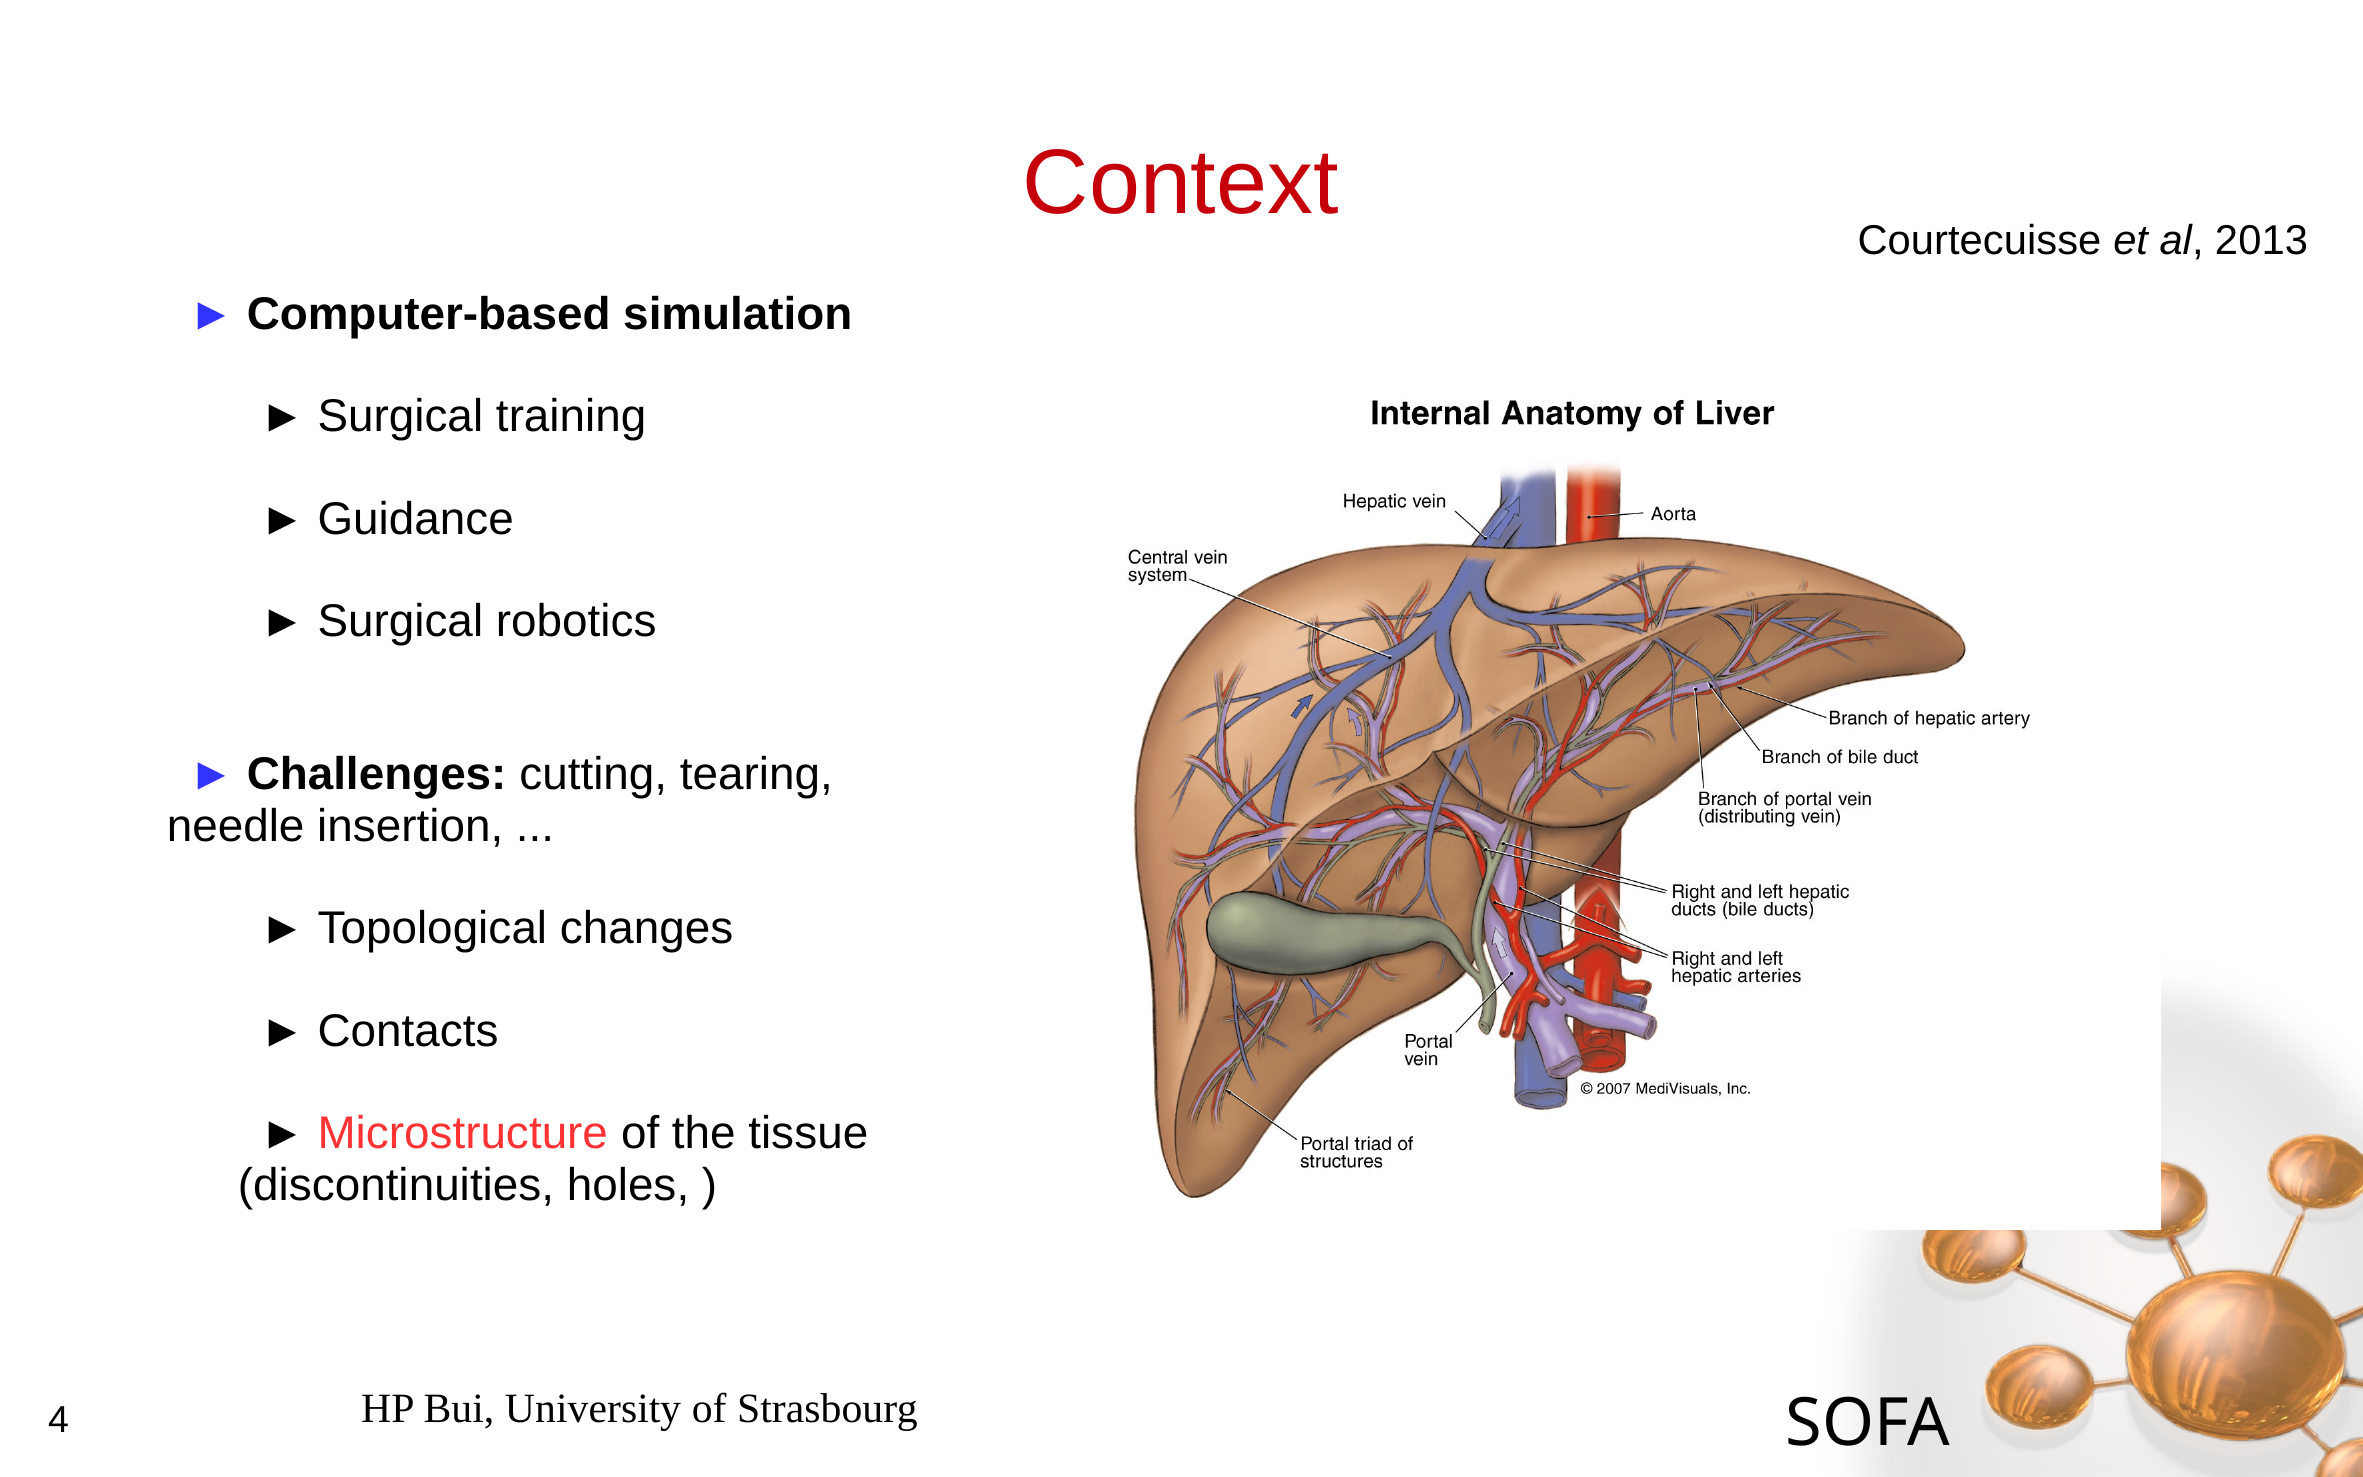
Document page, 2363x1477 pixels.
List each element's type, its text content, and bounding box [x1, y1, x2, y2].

text_box Courtecuisse et al, 2013 [1831, 208, 2335, 339]
text_box ► Challenges: cutting, tearing, needle insertion, ... ► Topological changes ► Contacts ► Microstructure of the tissue (discontinuities, holes, ) [152, 741, 912, 1321]
title Context [118, 130, 2245, 234]
text_box ► Computer-based simulation ► Surgical training ► Guidance ► Surgical robotics [152, 280, 912, 741]
picture [960, 329, 2161, 1231]
